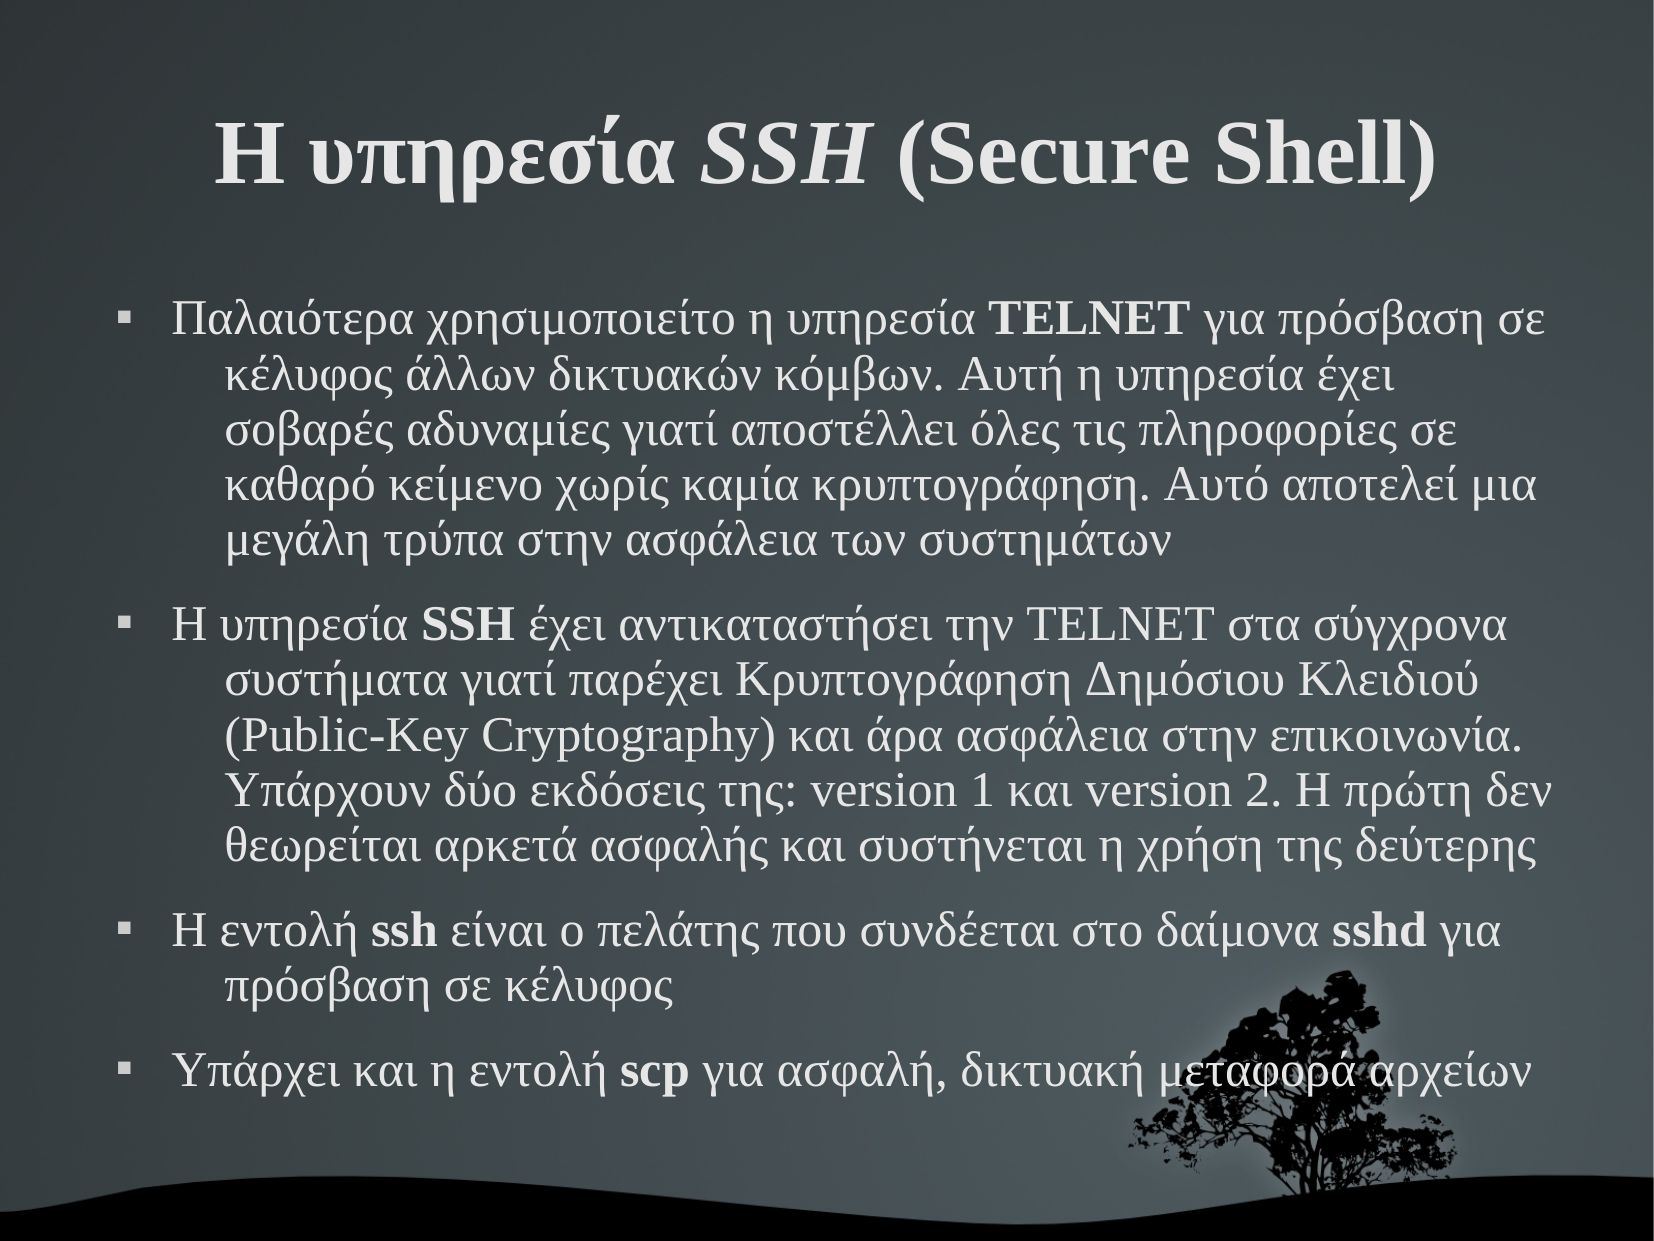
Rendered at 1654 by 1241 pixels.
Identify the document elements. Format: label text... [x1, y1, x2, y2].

picture [0, 0, 1654, 1241]
title Η υπηρεσία SSH (Secure Shell) [82, 49, 1571, 257]
list Παλαιότερα χρησιμοποιείτο η υπηρεσία TELNET για πρόσβαση σε κέλυφος άλλων δικτυακών κόμβων. Αυτή η υπηρεσία έχει σοβαρές αδυναμίες γιατί αποστέλλει όλες τις πληροφορίες σε καθαρό κείμενο χωρίς καμία κρυπτογράφηση. Αυτό αποτελεί μια μεγάλη τρύπα στην ασφάλεια των συστημάτων Η υπηρεσία SSH έχει αντικαταστήσει την TELNET στα σύγχρονα συστήματα γιατί παρέχει Kρυπτογράφηση Δημόσιου Κλειδιού (Public-Key Cryptography) και άρα ασφάλεια στην επικοινωνία. Υπάρχουν δύο εκδόσεις της: version 1 και version 2. Η πρώτη δεν θεωρείται αρκετά ασφαλής και συστήνεται η χρήση της δεύτερης Η εντολή ssh είναι ο πελάτης που συνδέεται στο δαίμονα sshd για πρόσβαση σε κέλυφος Υπάρχει και η εντολή scp για ασφαλή, δικτυακή μεταφορά αρχείων [82, 290, 1571, 1184]
